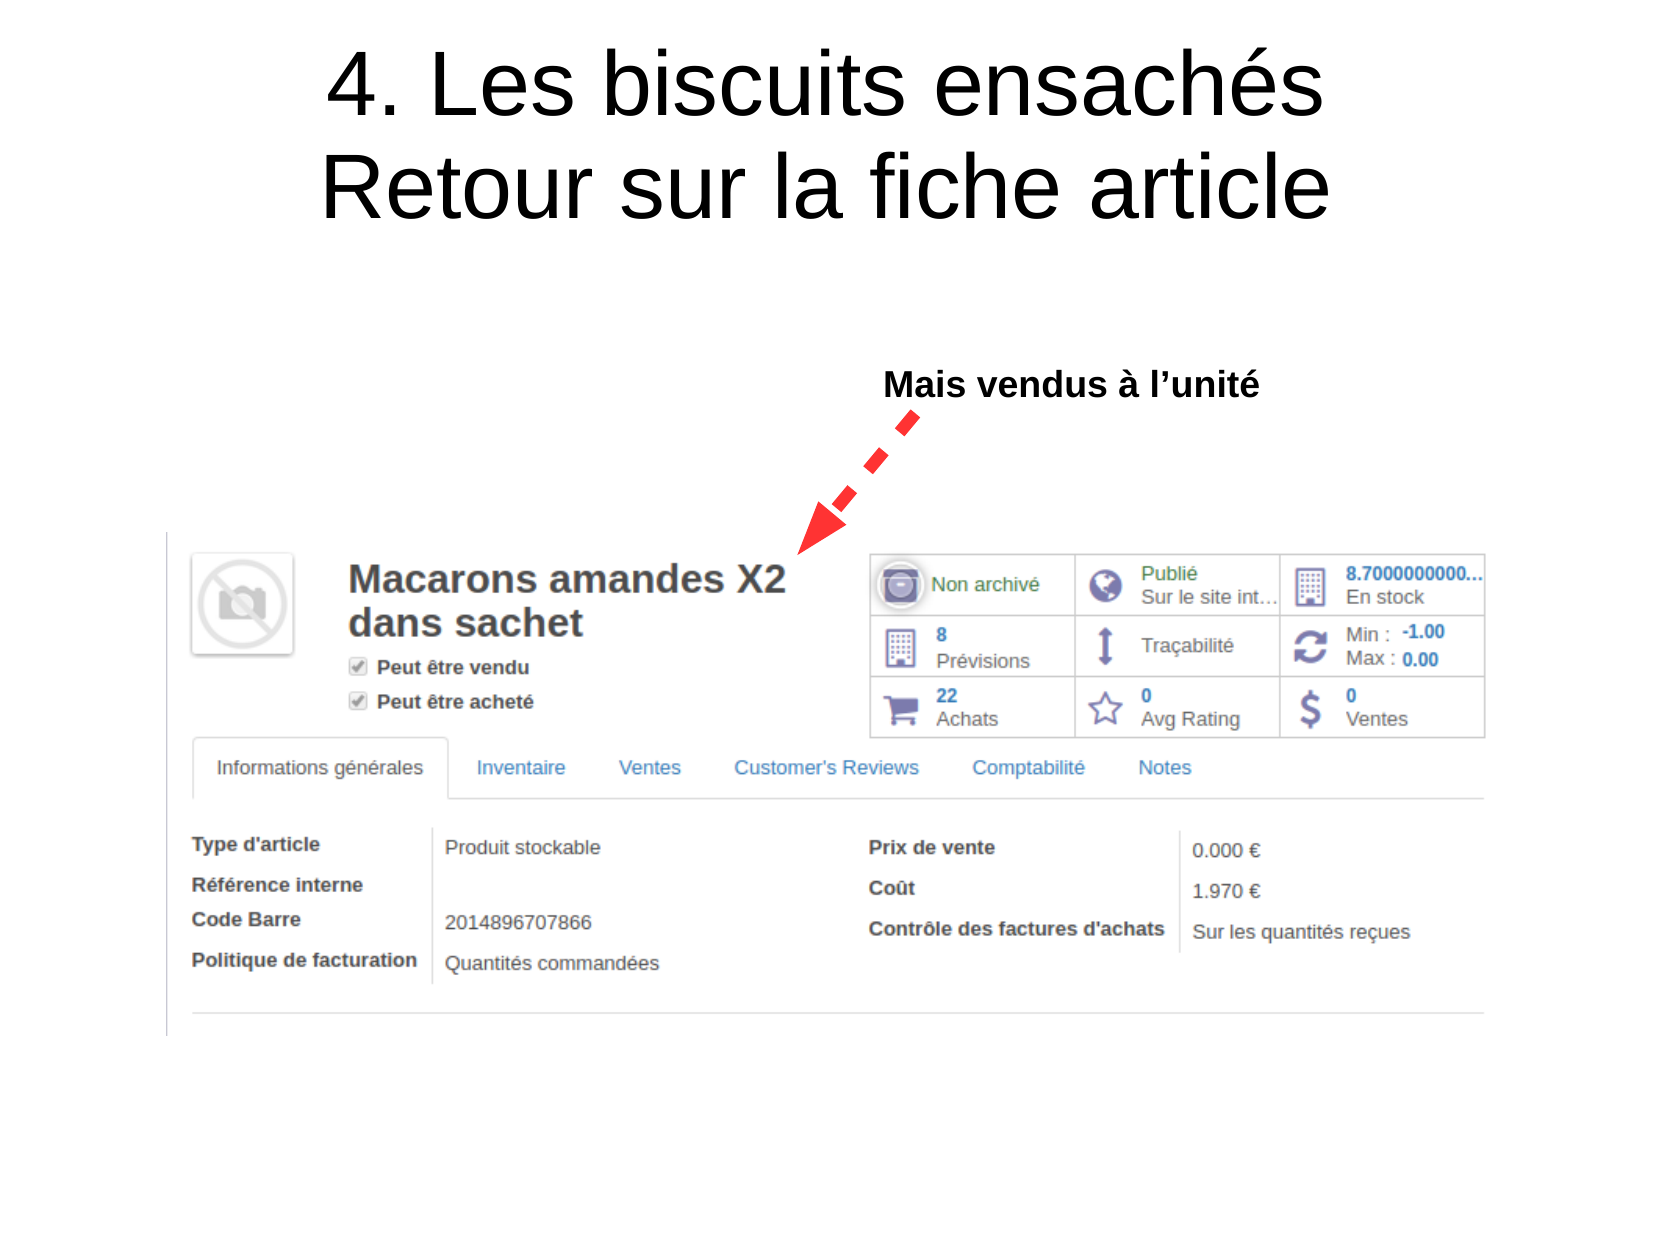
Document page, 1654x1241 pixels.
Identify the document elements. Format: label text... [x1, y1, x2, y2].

picture [166, 532, 1503, 1037]
text_box Mais vendus à l’unité [868, 356, 1276, 414]
title 4. Les biscuits ensachés Retour sur la fiche article [82, 31, 1571, 239]
